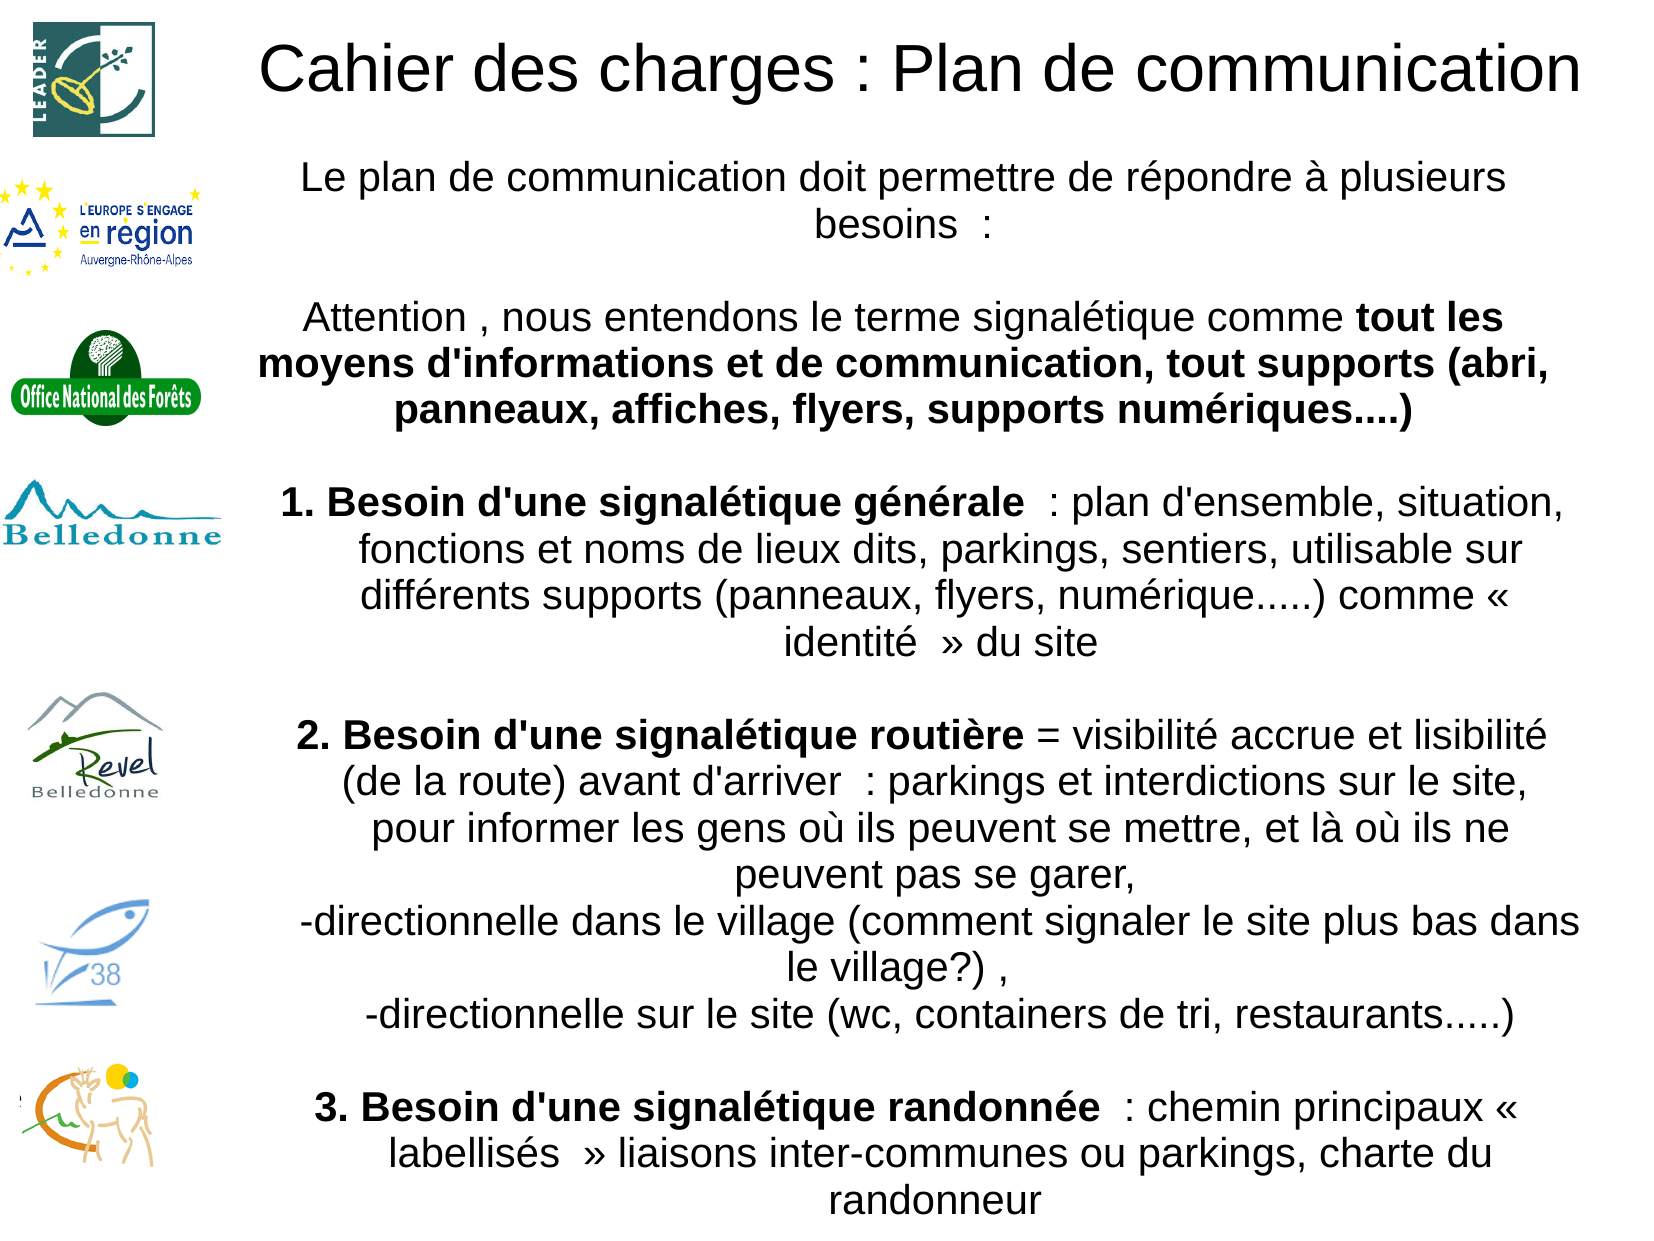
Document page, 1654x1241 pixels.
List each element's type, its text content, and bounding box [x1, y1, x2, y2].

picture [19, 1062, 154, 1167]
picture [11, 330, 201, 426]
title Le plan de communication doit permettre de répondre à plusieurs besoins : Attention , nous entendons le terme signalétique comme tout les moyens d'informations et de communication, tout supports (abri, panneaux, affiches, flyers, supports numériques....) 1. Besoin d'une signalétique générale : plan d'ensemble, situation, fonctions et noms de lieux dits, parkings, sentiers, utilisable sur différents supports (panneaux, flyers, numérique.....) comme « identité » du site 2. Besoin d'une signalétique routière = visibilité accrue et lisibilité (de la route) avant d'arriver : parkings et interdictions sur le site, pour informer les gens où ils peuvent se mettre, et là où ils ne peuvent pas se garer, -directionnelle dans le village (comment signaler le site plus bas dans le village?) , -directionnelle sur le site (wc, containers de tri, restaurants.....) 3. Besoin d'une signalétique randonnée : chemin principaux « labellisés » liaisons inter-communes ou parkings, charte du randonneur [224, 147, 1583, 1241]
picture [33, 22, 155, 137]
picture [0, 177, 201, 277]
title Cahier des charges : Plan de communication [242, 0, 1601, 172]
picture [1, 690, 189, 804]
picture [0, 472, 224, 551]
text_box [0, 551, 224, 1241]
text_box [0, 0, 242, 472]
picture [35, 862, 189, 1016]
